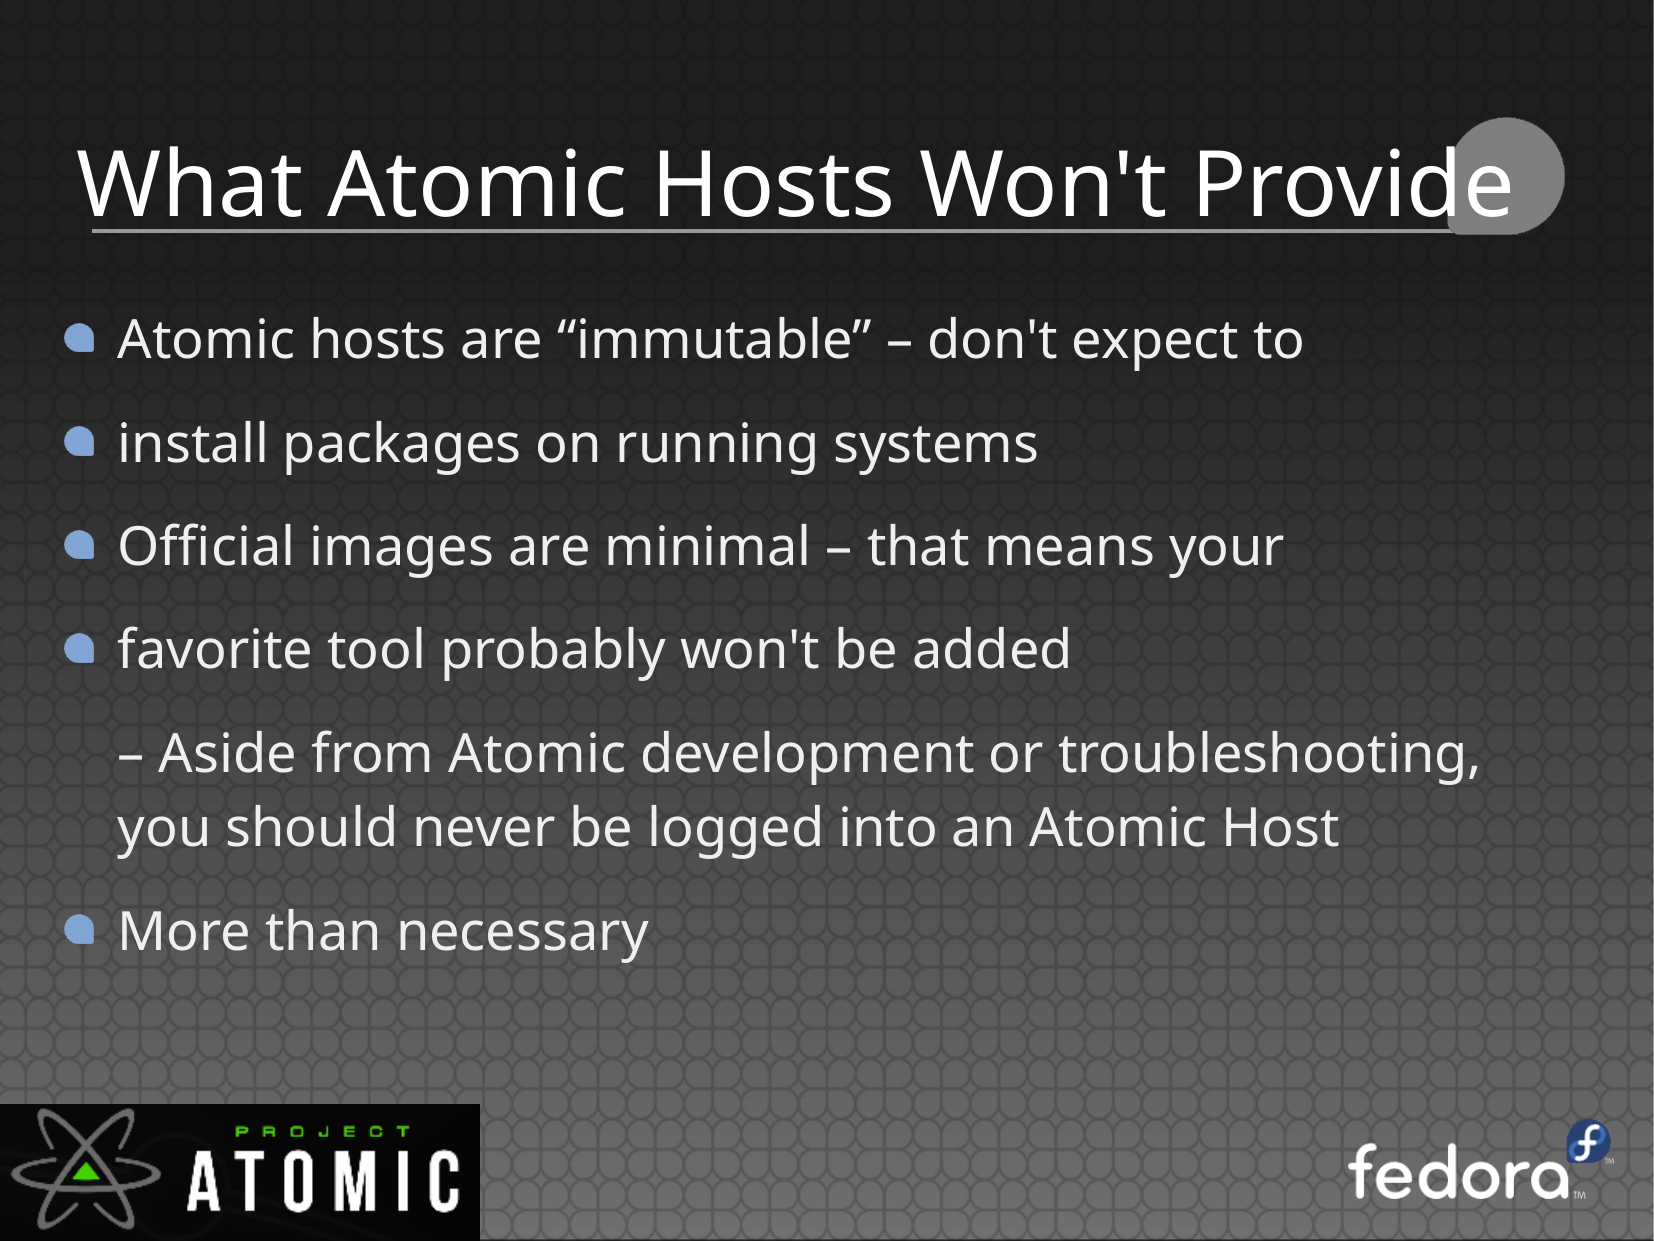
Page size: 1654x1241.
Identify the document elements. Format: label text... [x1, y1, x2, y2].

title What Atomic Hosts Won't Provide [76, 112, 1566, 249]
list Atomic hosts are “immutable” – don't expect to install packages on running systems Official images are minimal – that means your favorite tool probably won't be added – Aside from Atomic development or troubleshooting, you should never be logged into an Atomic Host More than necessary [46, 300, 1536, 1105]
picture [0, 0, 1654, 1241]
